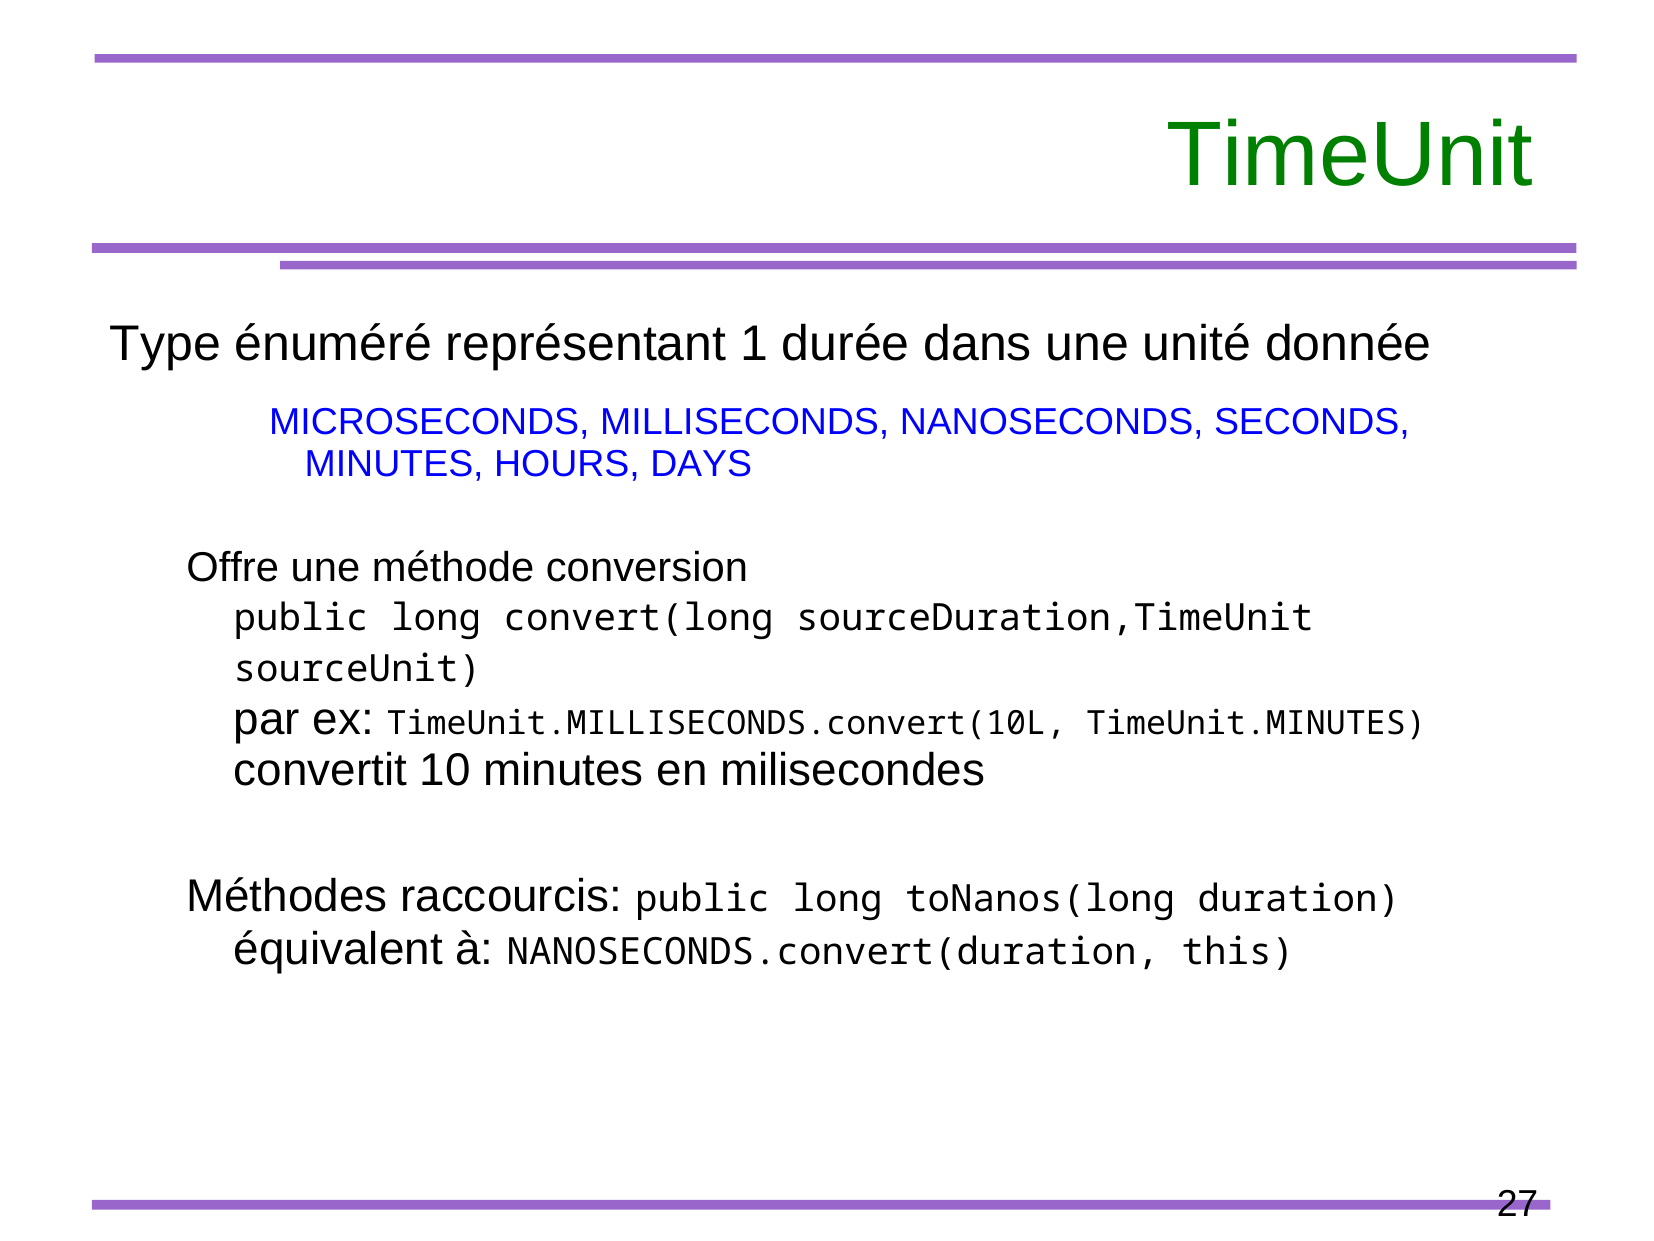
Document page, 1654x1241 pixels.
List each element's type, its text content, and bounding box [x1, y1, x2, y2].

list Type énuméré représentant 1 durée dans une unité donnée MICROSECONDS, MILLISECONDS, NANOSECONDS, SECONDS, MINUTES, HOURS, DAYS Offre une méthode conversion public long convert(long sourceDuration,TimeUnit sourceUnit) par ex: TimeUnit.MILLISECONDS.convert(10L, TimeUnit.MINUTES) convertit 10 minutes en milisecondes Méthodes raccourcis: public long toNanos(long duration) équivalent à: NANOSECONDS.convert(duration, this) [92, 315, 1563, 1163]
title TimeUnit [121, 49, 1534, 257]
